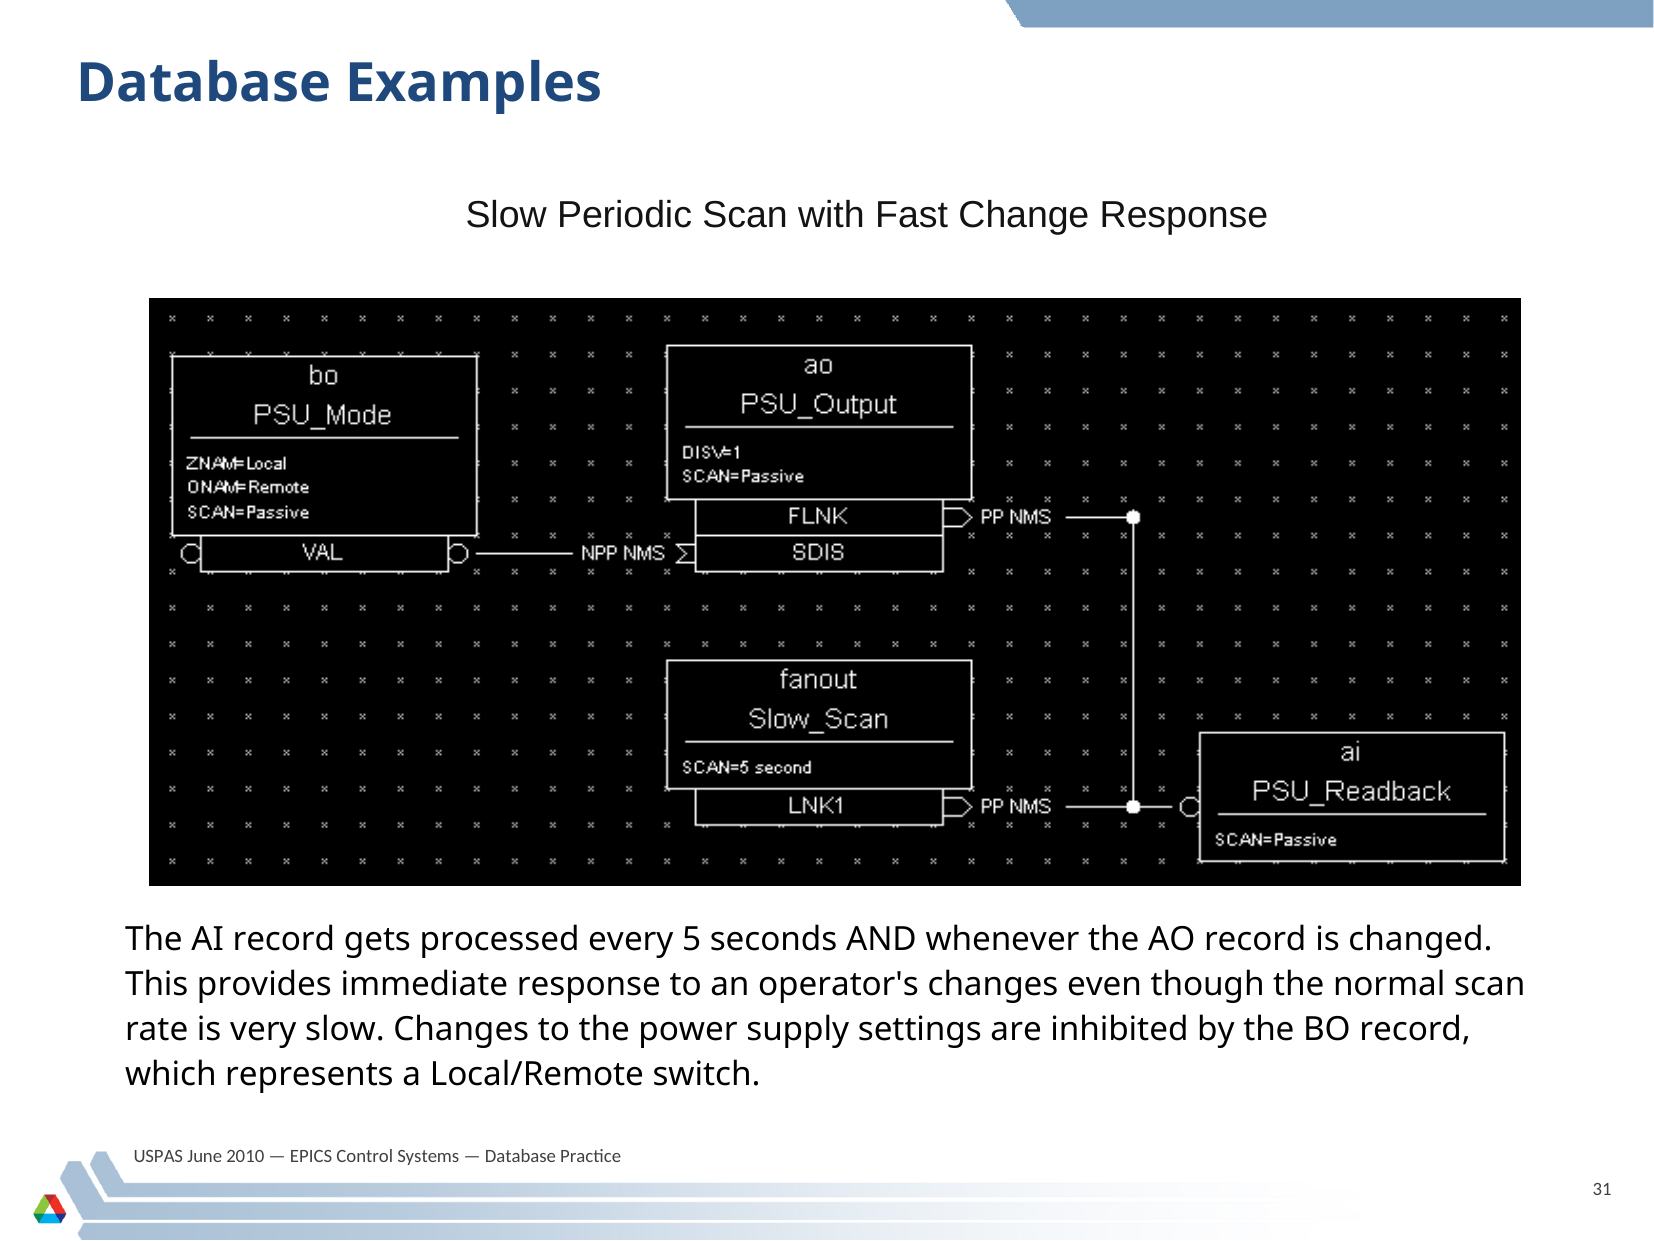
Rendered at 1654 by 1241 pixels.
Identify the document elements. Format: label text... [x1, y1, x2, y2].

text_box The AI record gets processed every 5 seconds AND whenever the AO record is changed. This provides immediate response to an operator's changes even though the normal scan rate is very slow. Changes to the power supply settings are inhibited by the BO record, which represents a Local/Remote switch. [110, 906, 1562, 1104]
picture [0, 1143, 1654, 1240]
picture [149, 298, 1521, 886]
text_box Slow Periodic Scan with Fast Change Response [126, 185, 1608, 243]
title Database Examples [61, 51, 1500, 123]
picture [0, 0, 1654, 29]
